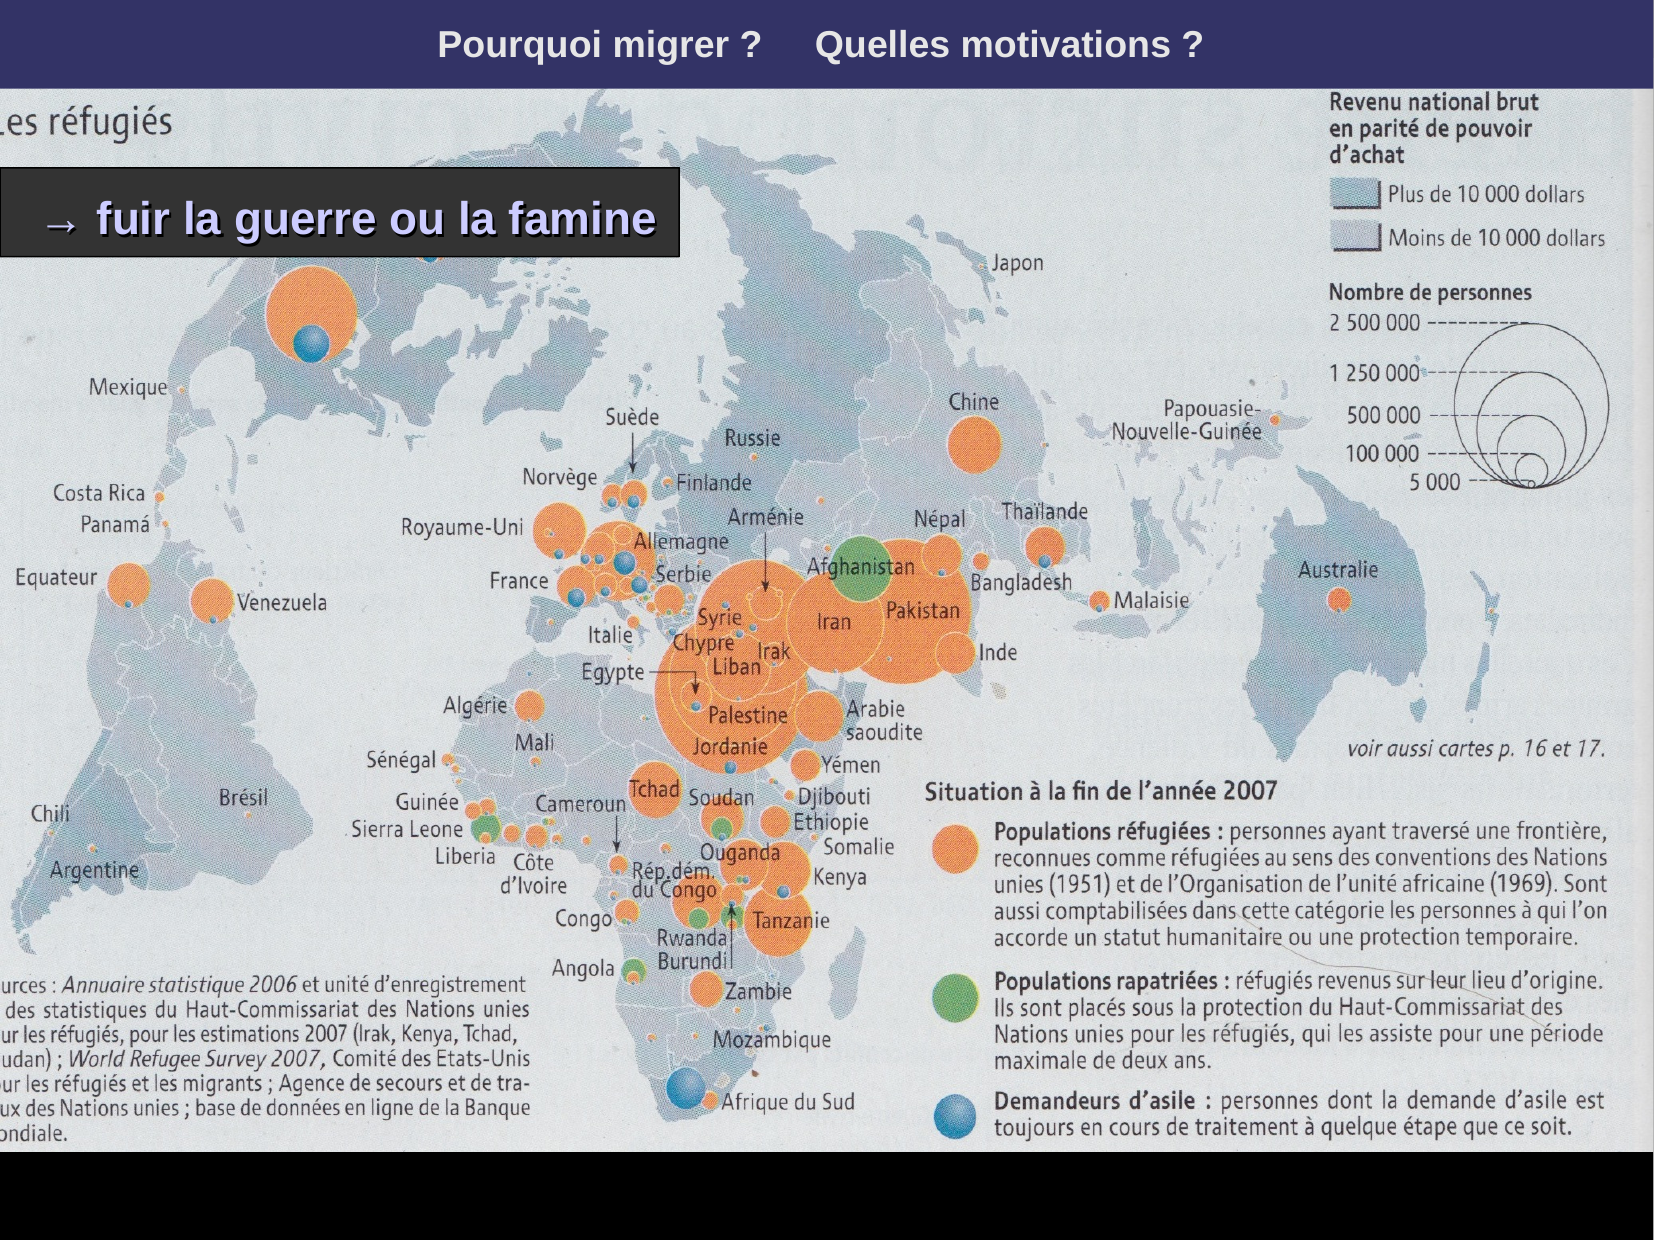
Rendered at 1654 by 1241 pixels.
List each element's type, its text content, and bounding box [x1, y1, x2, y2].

picture [0, 89, 1654, 1152]
text_box Pourquoi migrer ? Quelles motivations ? [0, 0, 1654, 89]
text_box → fuir la guerre ou la famine [0, 167, 680, 257]
